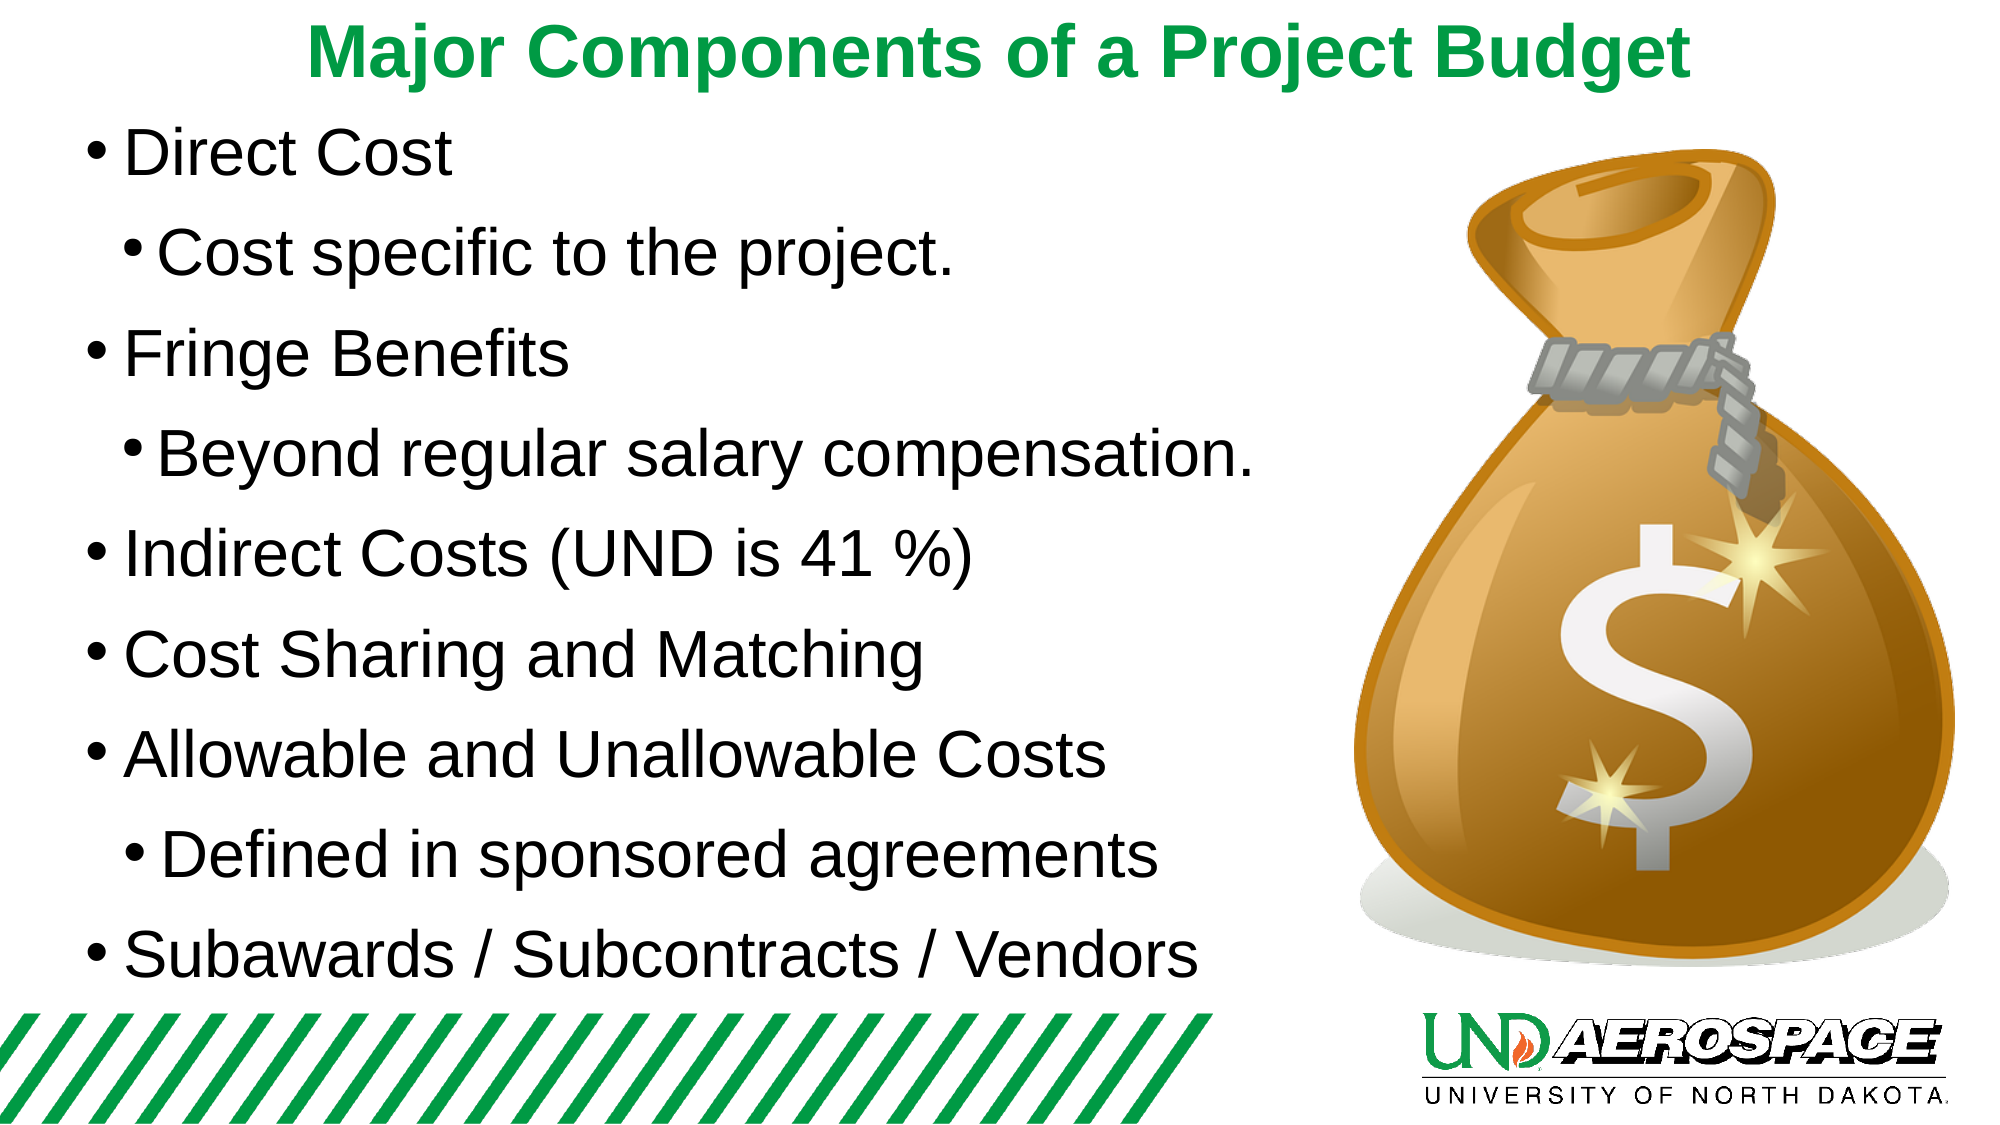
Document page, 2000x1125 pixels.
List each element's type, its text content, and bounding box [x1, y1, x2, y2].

text_box Major Components of a Project Budget [0, 0, 2000, 96]
picture [0, 1013, 1213, 1124]
text_box Direct Cost Cost specific to the project. Fringe Benefits Beyond regular salary compensation. Indirect Costs (UND is 41 %) Cost Sharing and Matching Allowable and Unallowable Costs Defined in sponsored agreements Subawards / Subcontracts / Vendors [70, 89, 1915, 998]
picture [1354, 149, 1955, 967]
picture [1422, 1013, 1948, 1104]
